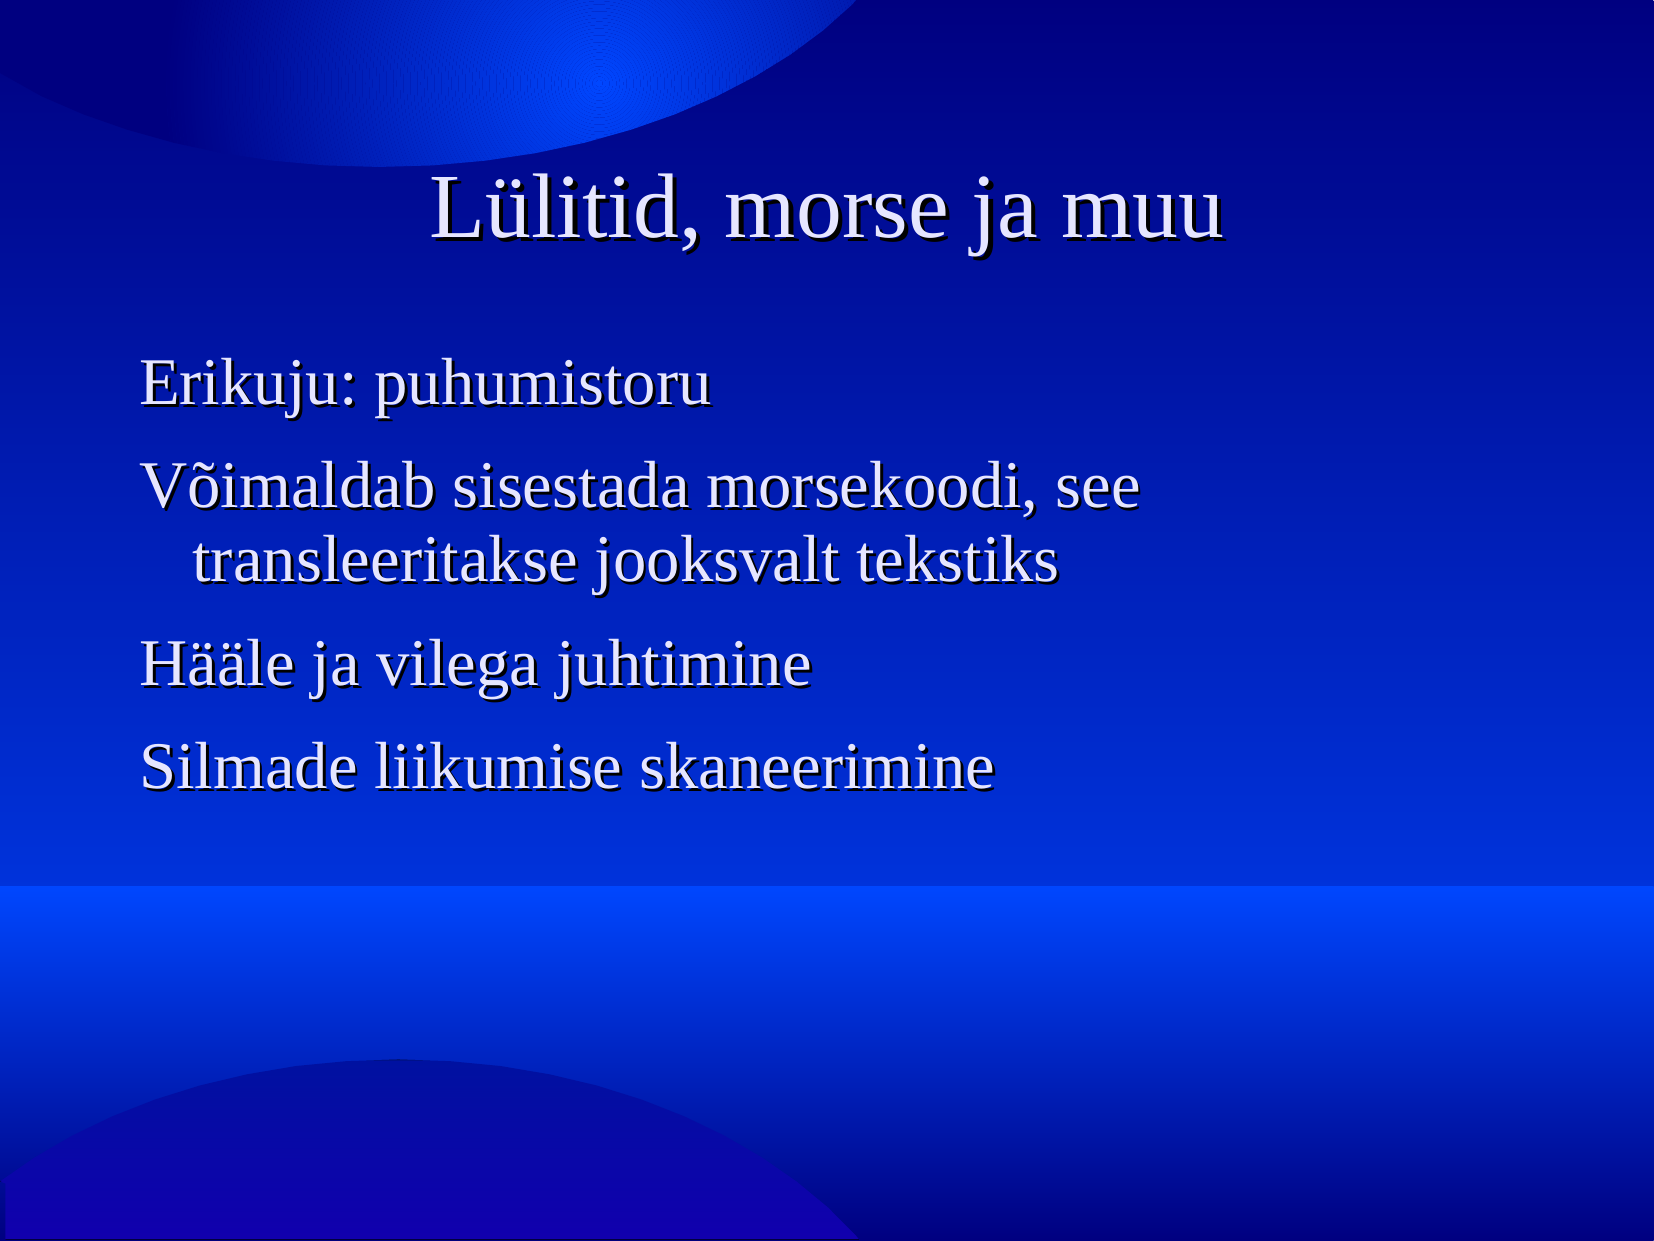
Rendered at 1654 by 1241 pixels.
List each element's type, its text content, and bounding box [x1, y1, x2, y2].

title Lülitid, morse ja muu [121, 102, 1534, 311]
list Erikuju: puhumistoru Võimaldab sisestada morsekoodi, see transleeritakse jooksvalt tekstiks Hääle ja vilega juhtimine Silmade liikumise skaneerimine [121, 344, 1534, 1127]
